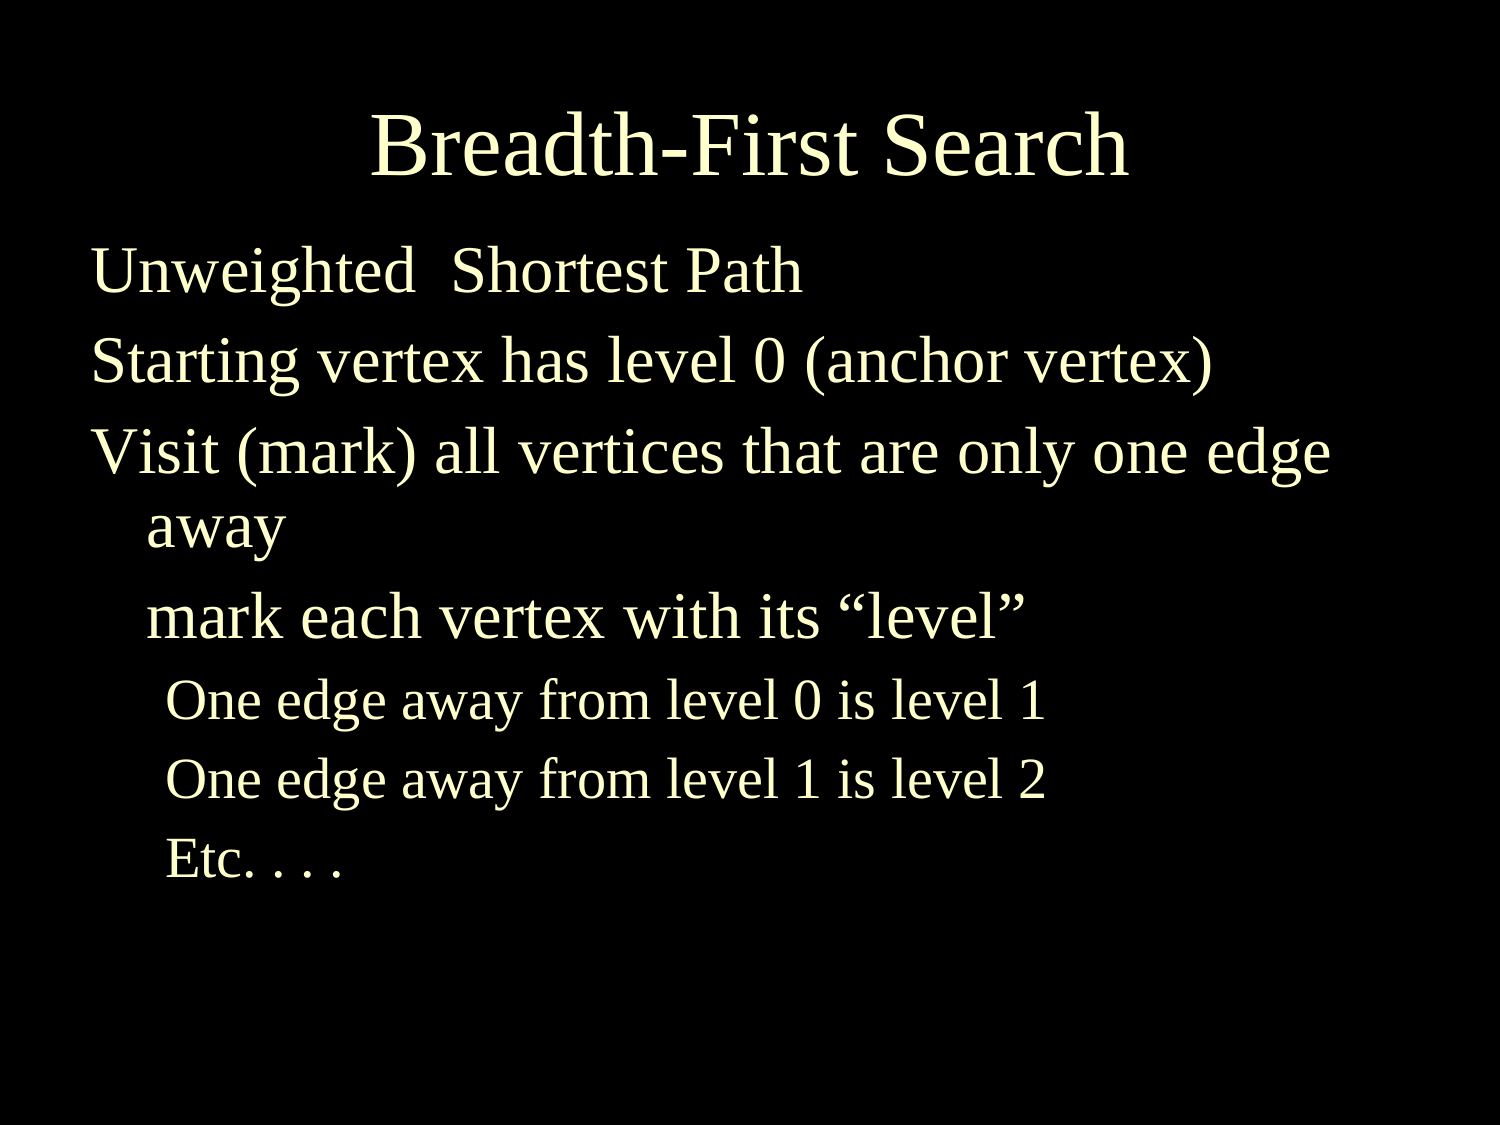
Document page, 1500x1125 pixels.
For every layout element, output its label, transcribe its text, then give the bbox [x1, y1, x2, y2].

title Breadth-First Search [22, 50, 1480, 240]
list Unweighted Shortest Path Starting vertex has level 0 (anchor vertex) Visit (mark) all vertices that are only one edge away mark each vertex with its “level” One edge away from level 0 is level 1 One edge away from level 1 is level 2 Etc. . . . [75, 224, 1482, 1026]
